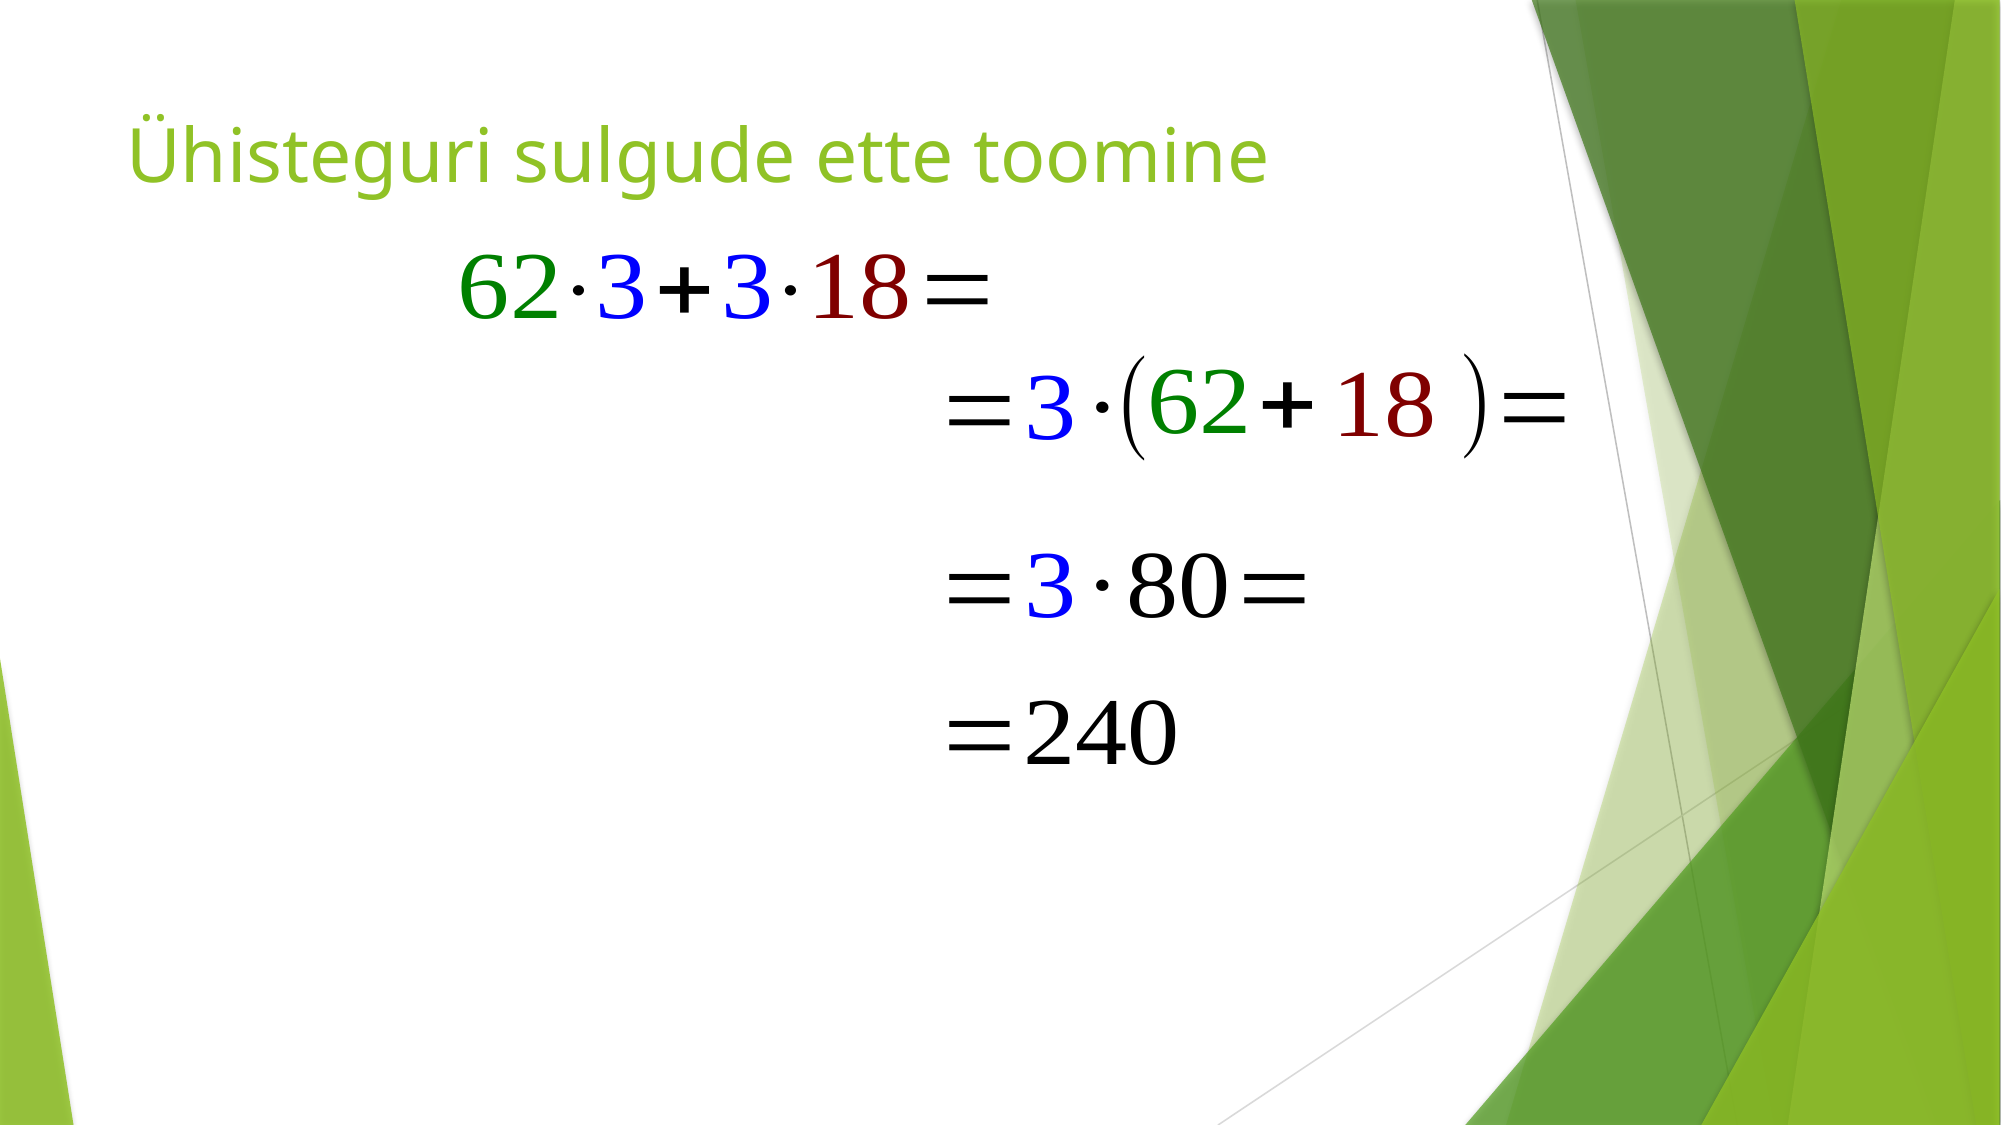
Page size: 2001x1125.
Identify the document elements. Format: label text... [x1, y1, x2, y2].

chart [915, 531, 1330, 638]
chart [446, 233, 1012, 340]
title Ühisteguri sulgude ette toomine [111, 99, 1522, 317]
chart [915, 348, 1589, 467]
chart [914, 679, 1193, 786]
